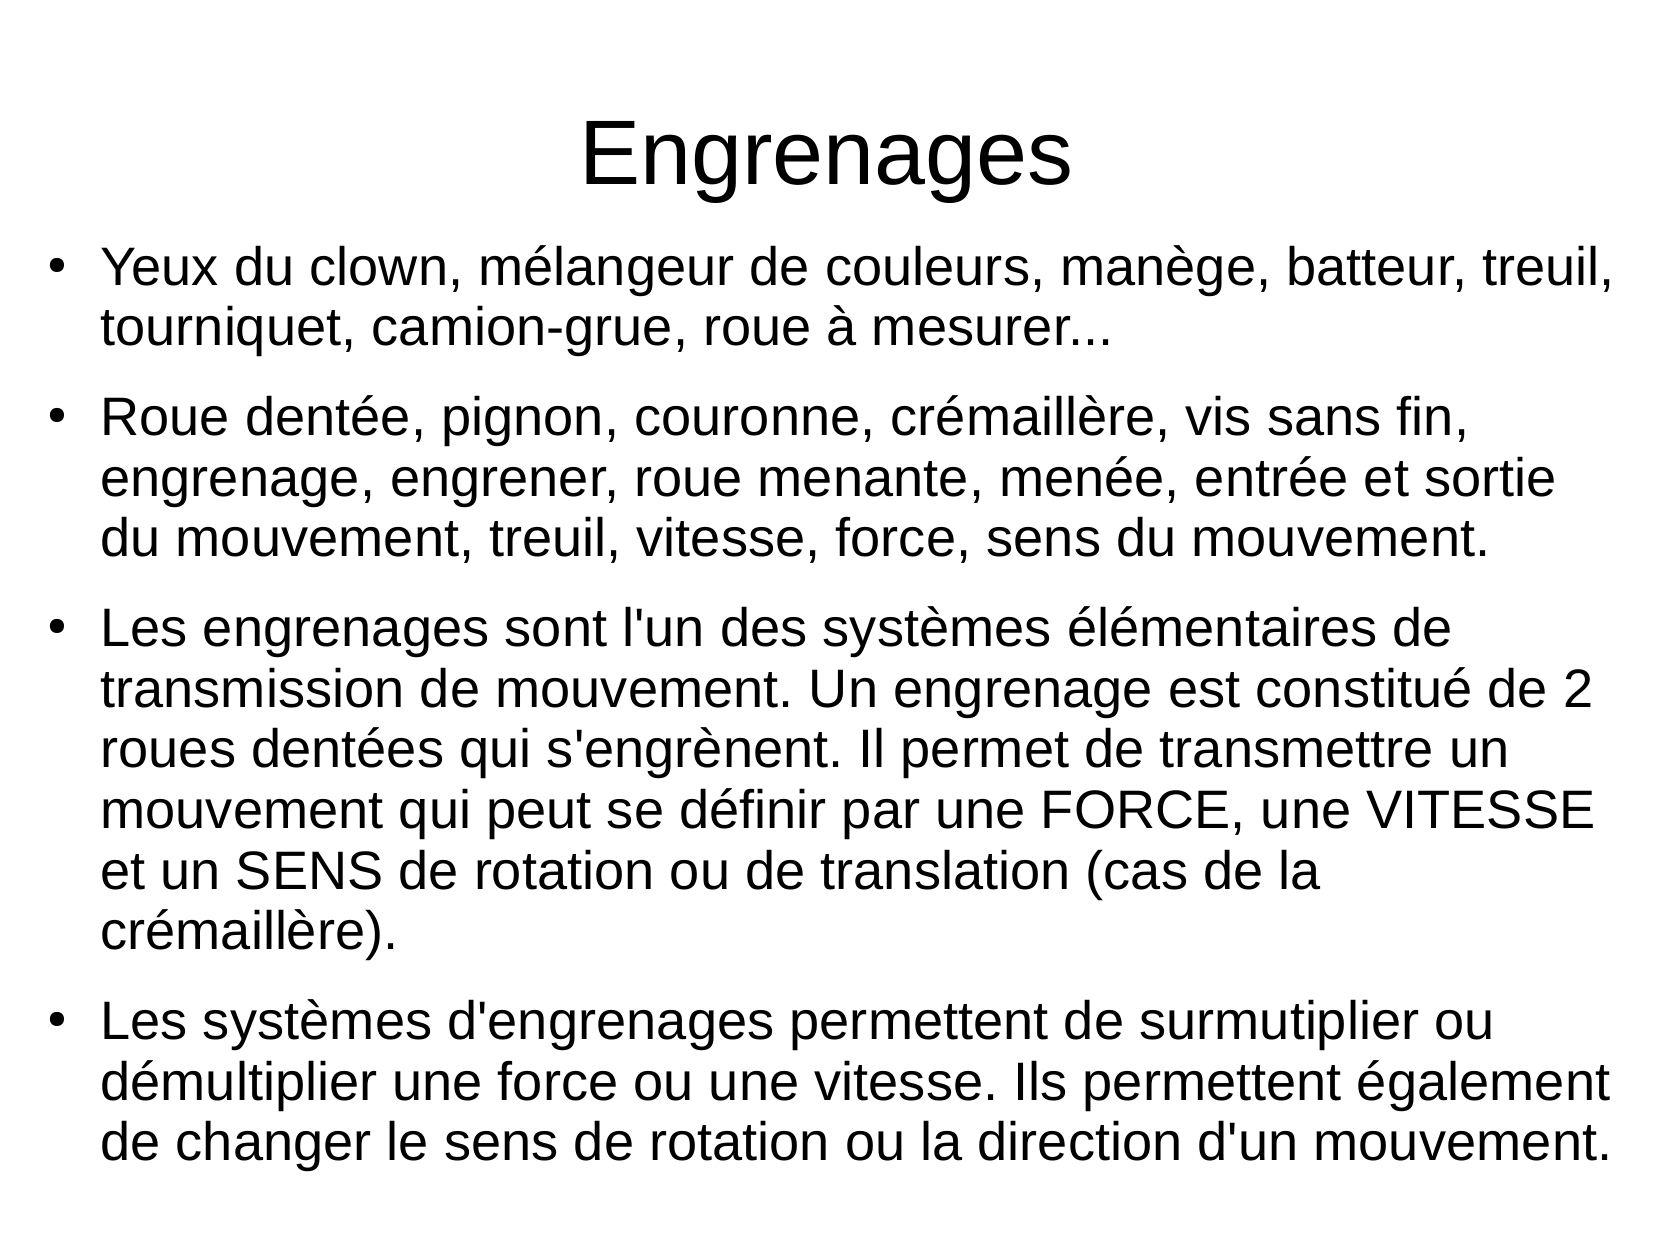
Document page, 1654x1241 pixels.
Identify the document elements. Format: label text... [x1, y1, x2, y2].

title Engrenages [82, 49, 1571, 236]
list Yeux du clown, mélangeur de couleurs, manège, batteur, treuil, tourniquet, camion-grue, roue à mesurer... Roue dentée, pignon, couronne, crémaillère, vis sans fin, engrenage, engrener, roue menante, menée, entrée et sortie du mouvement, treuil, vitesse, force, sens du mouvement. Les engrenages sont l'un des systèmes élémentaires de transmission de mouvement. Un engrenage est constitué de 2 roues dentées qui s'engrènent. Il permet de transmettre un mouvement qui peut se définir par une FORCE, une VITESSE et un SENS de rotation ou de translation (cas de la crémaillère). Les systèmes d'engrenages permettent de surmutiplier ou démultiplier une force ou une vitesse. Ils permettent également de changer le sens de rotation ou la direction d'un mouvement. [29, 236, 1625, 1227]
